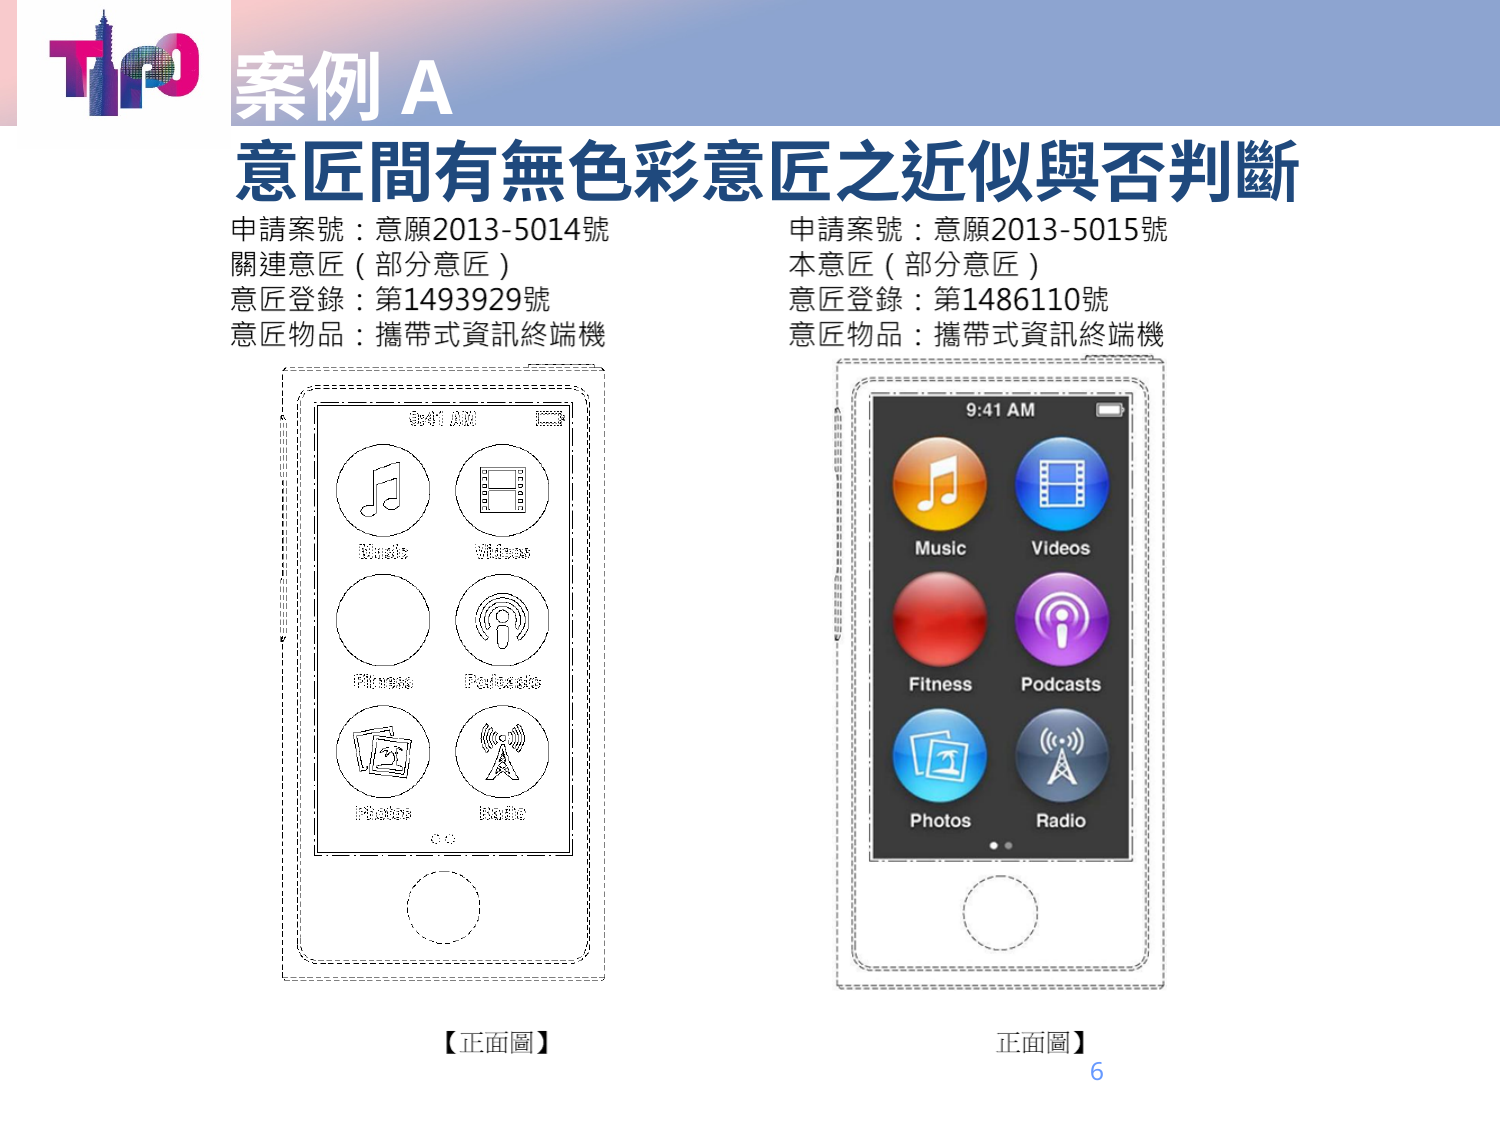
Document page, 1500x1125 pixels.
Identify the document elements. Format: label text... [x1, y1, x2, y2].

title 案例A 意匠間有無色彩意匠之近似與否判斷 [218, 32, 1333, 220]
text_box 6 [1074, 1042, 1426, 1103]
picture [217, 202, 1317, 1072]
